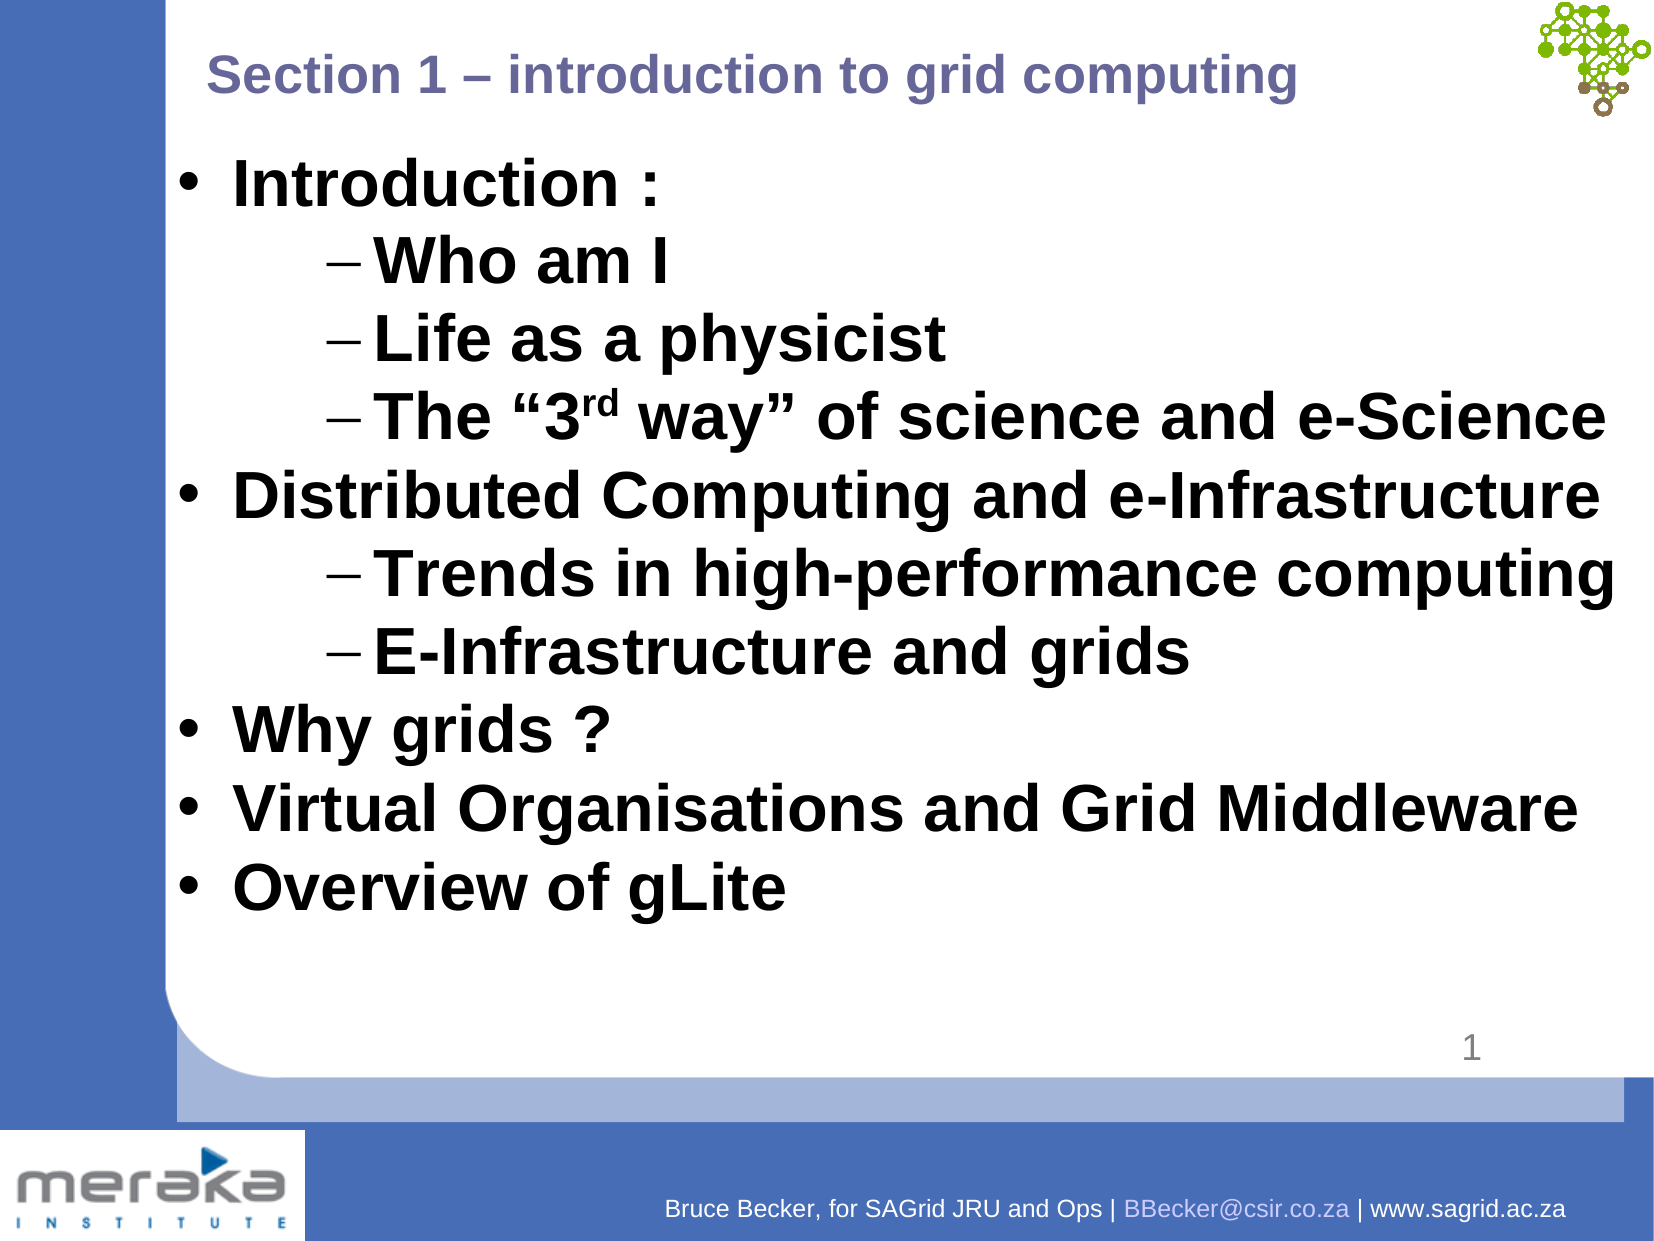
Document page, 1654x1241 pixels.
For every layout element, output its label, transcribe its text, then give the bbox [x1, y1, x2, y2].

list Introduction : Who am I Life as a physicist The “3rd way” of science and e-Science Distributed Computing and e-Infrastructure Trends in high-performance computing E-Infrastructure and grids Why grids ? Virtual Organisations and Grid Middleware Overview of gLite [177, 145, 1625, 1123]
title Section 1 – introduction to grid computing [206, 29, 1567, 119]
picture [0, 0, 1654, 1241]
